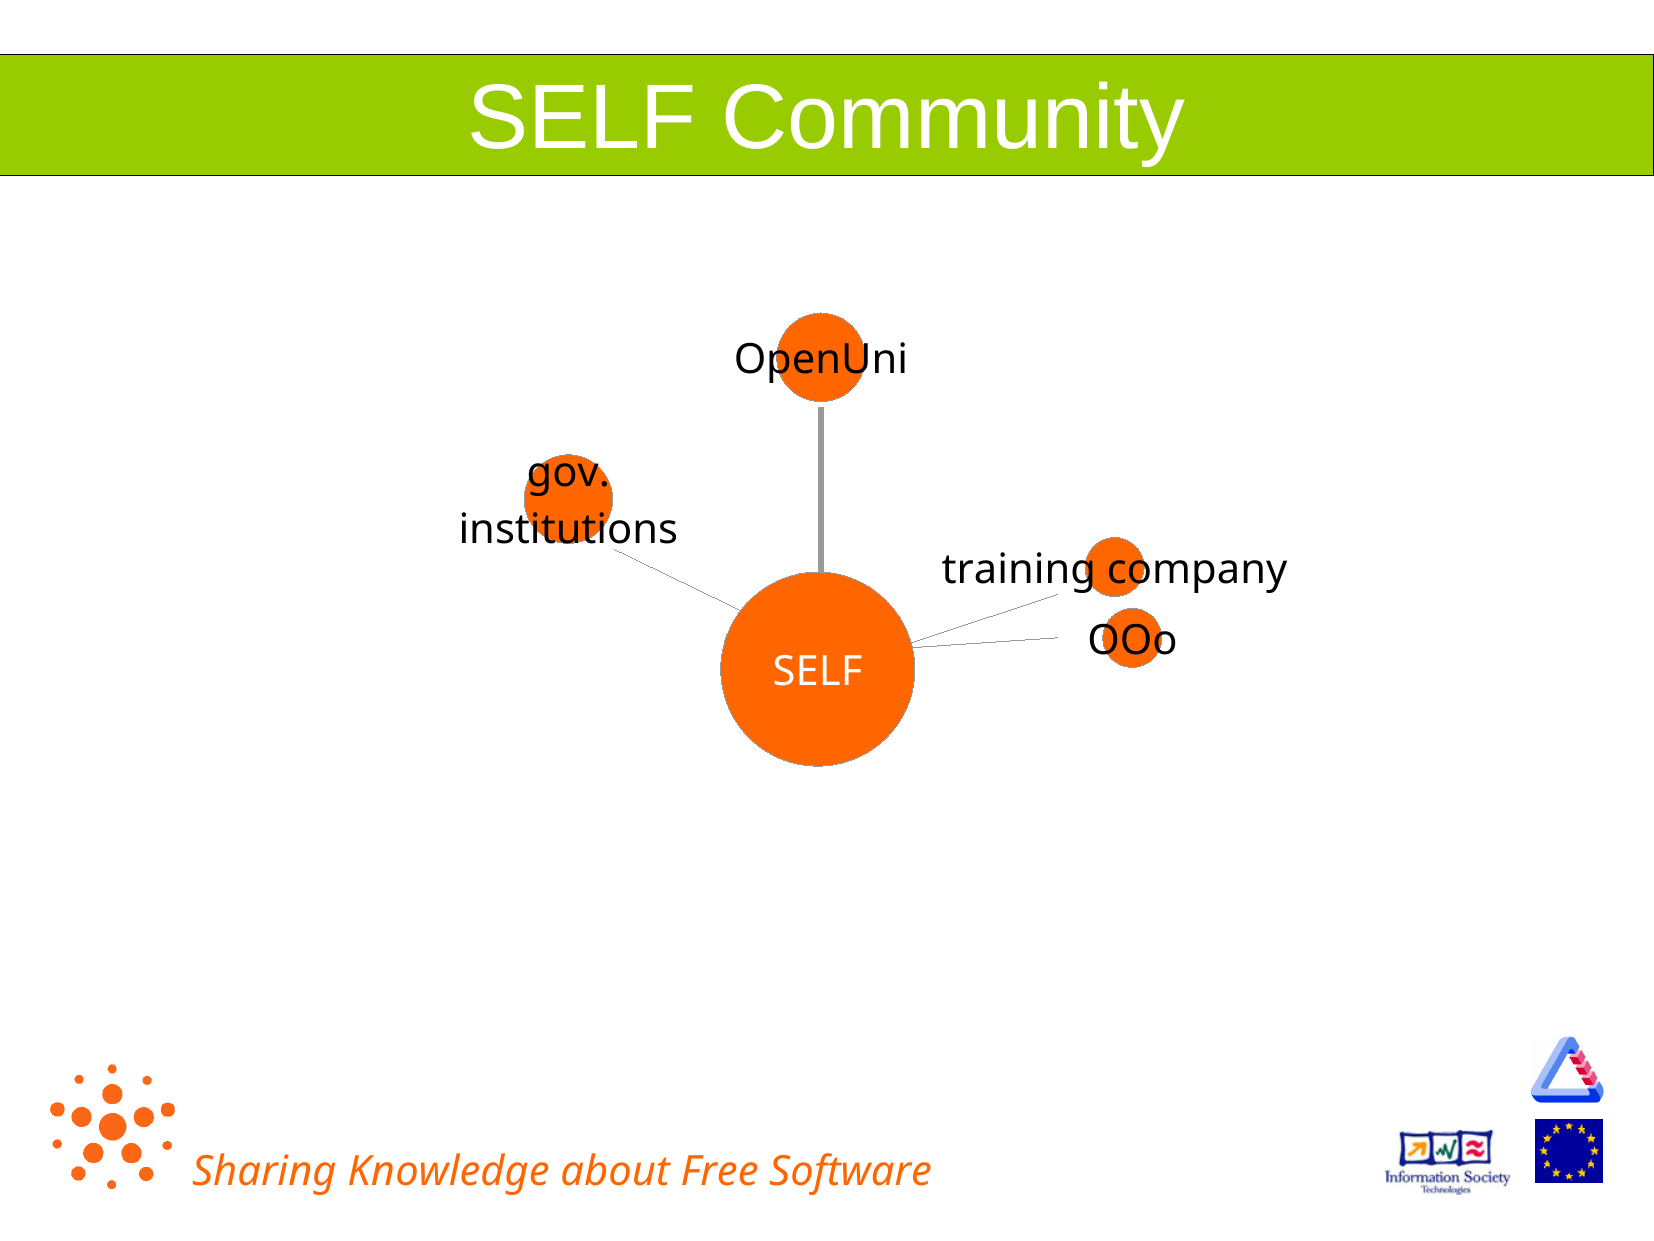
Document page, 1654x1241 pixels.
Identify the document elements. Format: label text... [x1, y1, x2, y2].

picture [1530, 1036, 1604, 1104]
text_box SELF [720, 572, 915, 767]
text_box OpenUni [776, 353, 786, 370]
text_box OOo [1102, 627, 1113, 651]
text_box OpenUni [777, 312, 864, 402]
text_box training company [1085, 537, 1144, 597]
picture [1535, 1119, 1603, 1183]
text_box OOo [1106, 608, 1162, 668]
picture [1385, 1130, 1510, 1195]
text_box gov. institutions [524, 454, 613, 543]
title SELF Community [82, 48, 1571, 185]
picture [50, 1064, 175, 1189]
